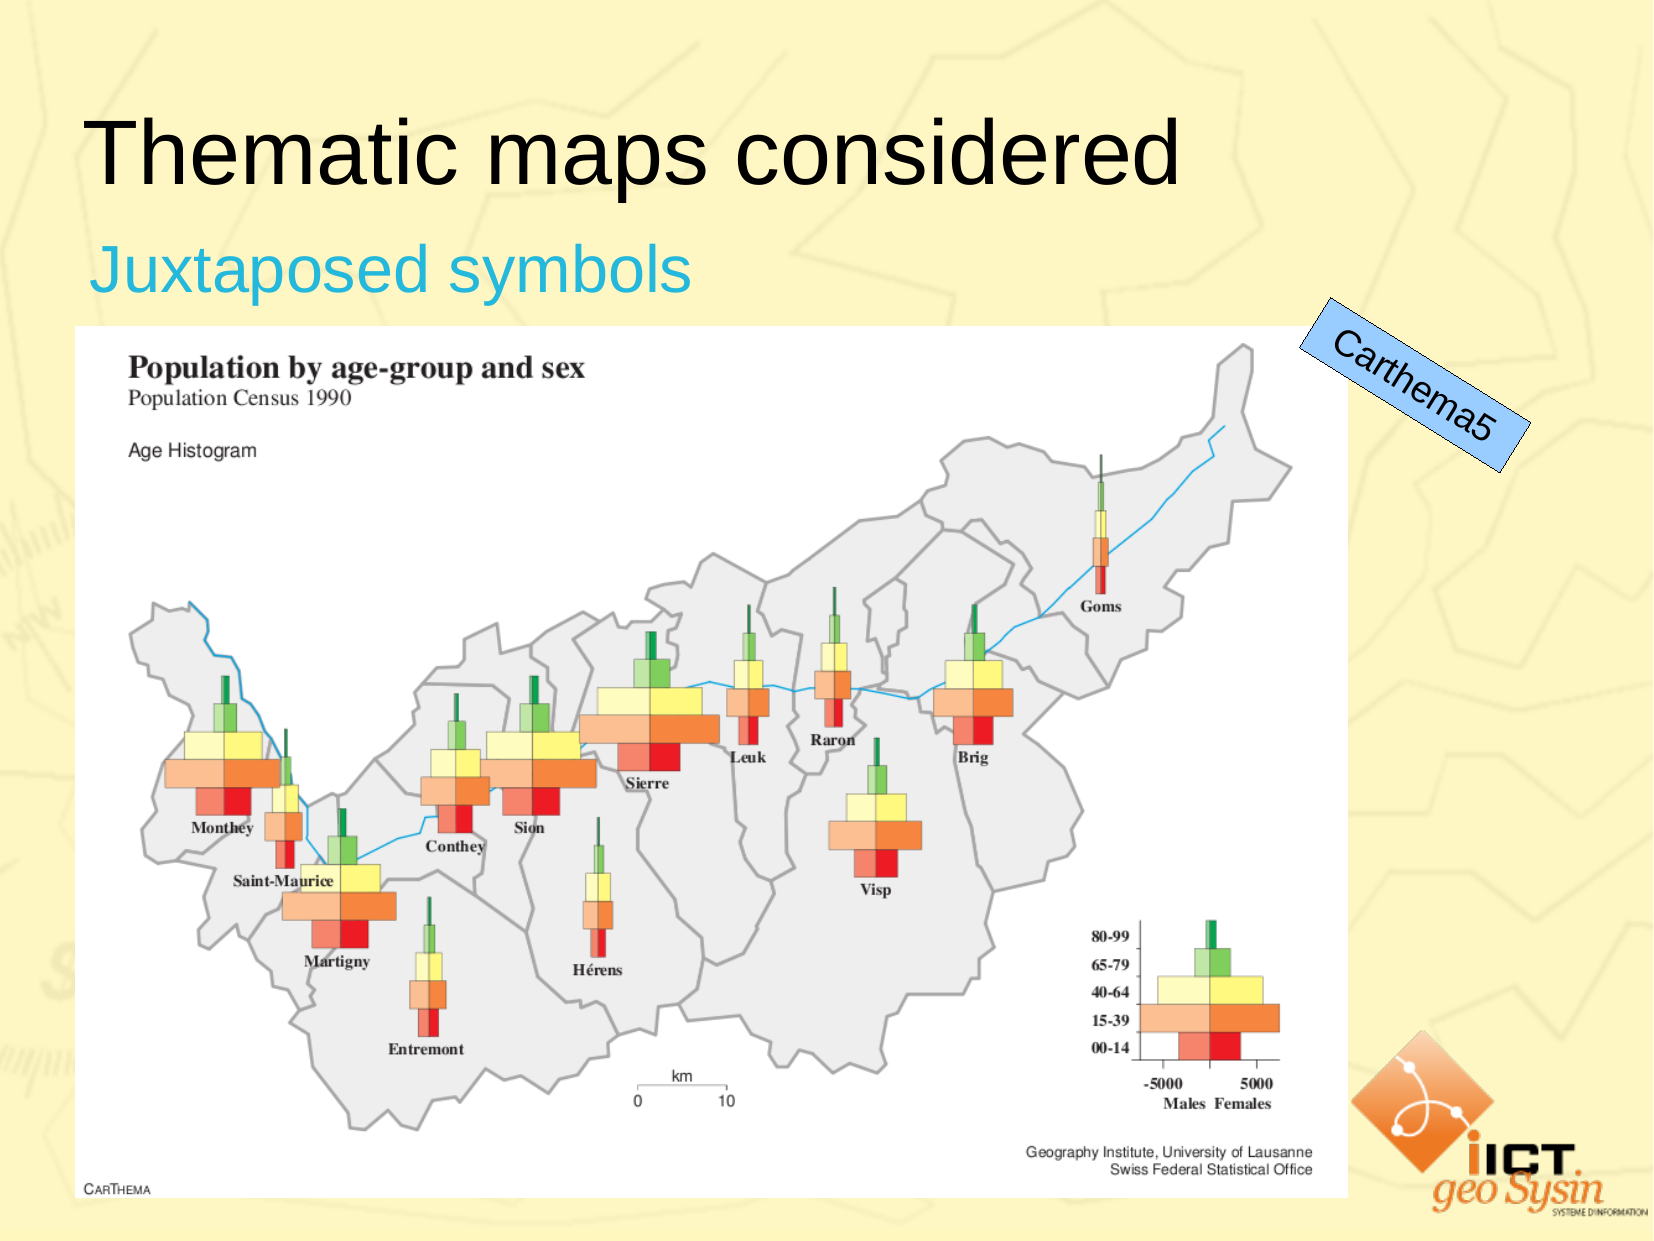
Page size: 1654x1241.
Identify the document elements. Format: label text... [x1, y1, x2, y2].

picture [0, 0, 1654, 1241]
text_box Carthema5 [1299, 297, 1531, 473]
title Thematic maps considered [82, 56, 1571, 250]
text_box Juxtaposed symbols [75, 225, 710, 315]
